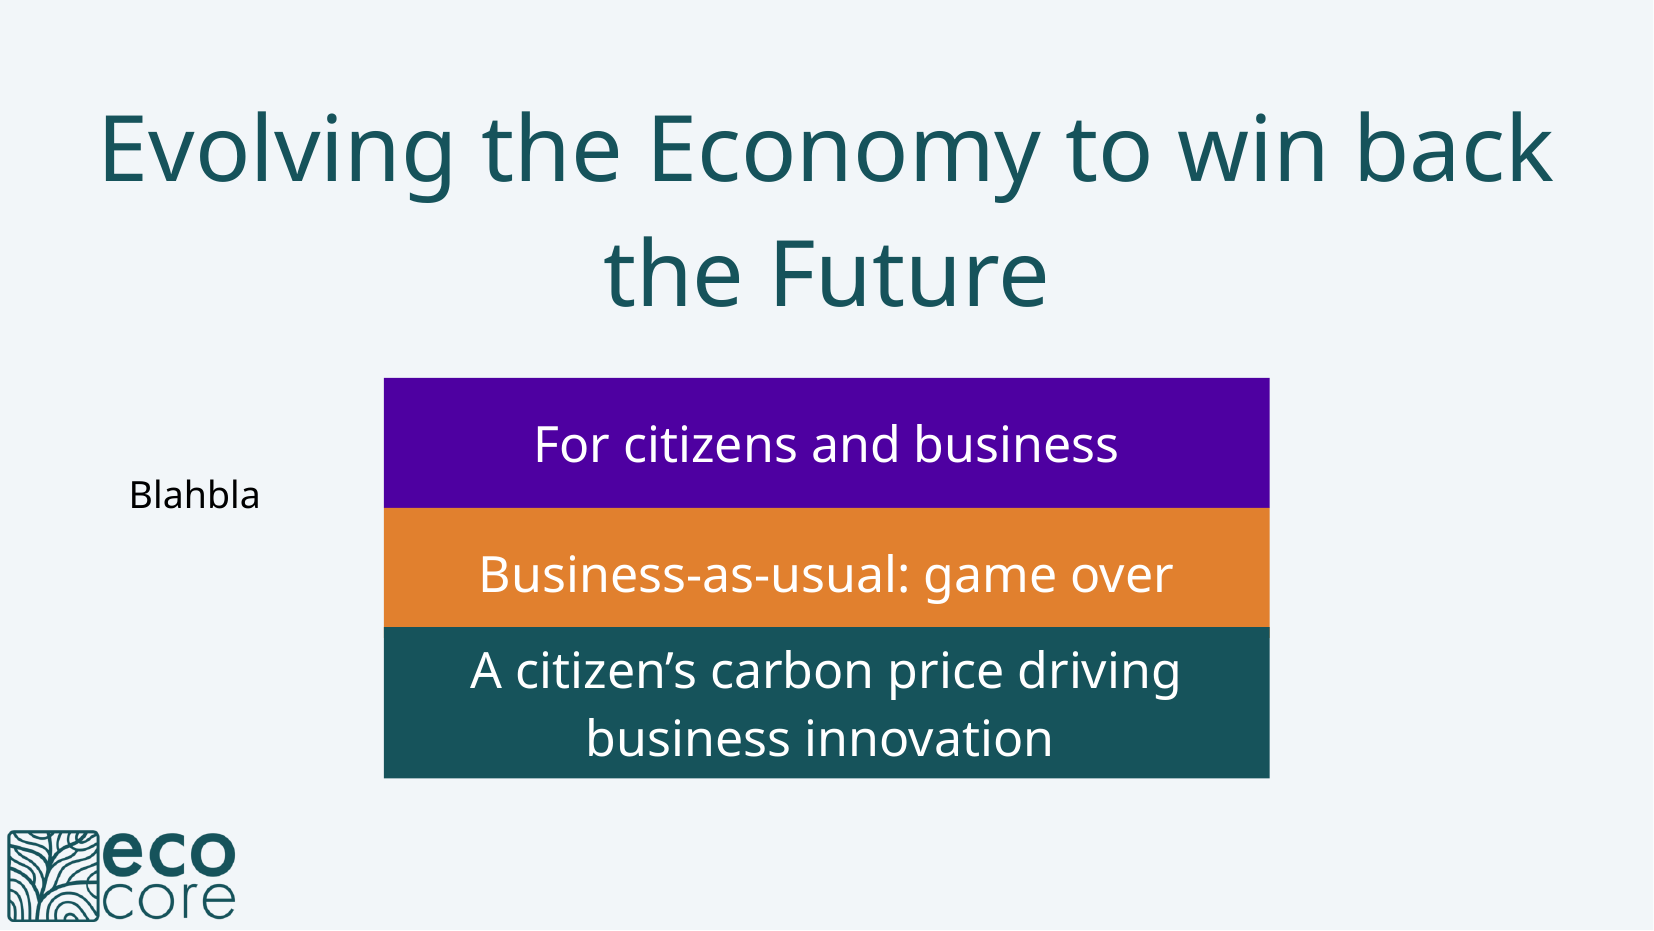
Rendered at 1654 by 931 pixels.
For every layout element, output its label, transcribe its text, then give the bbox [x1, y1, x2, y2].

text_box A citizen’s carbon price driving business innovation [383, 635, 1270, 771]
text_box For citizens and business [383, 377, 1270, 507]
text_box Business-as-usual: game over [383, 507, 1270, 627]
text_box Blahbla [82, 389, 308, 626]
picture [5, 829, 237, 922]
title Evolving the Economy to win back the Future [82, 98, 1571, 319]
